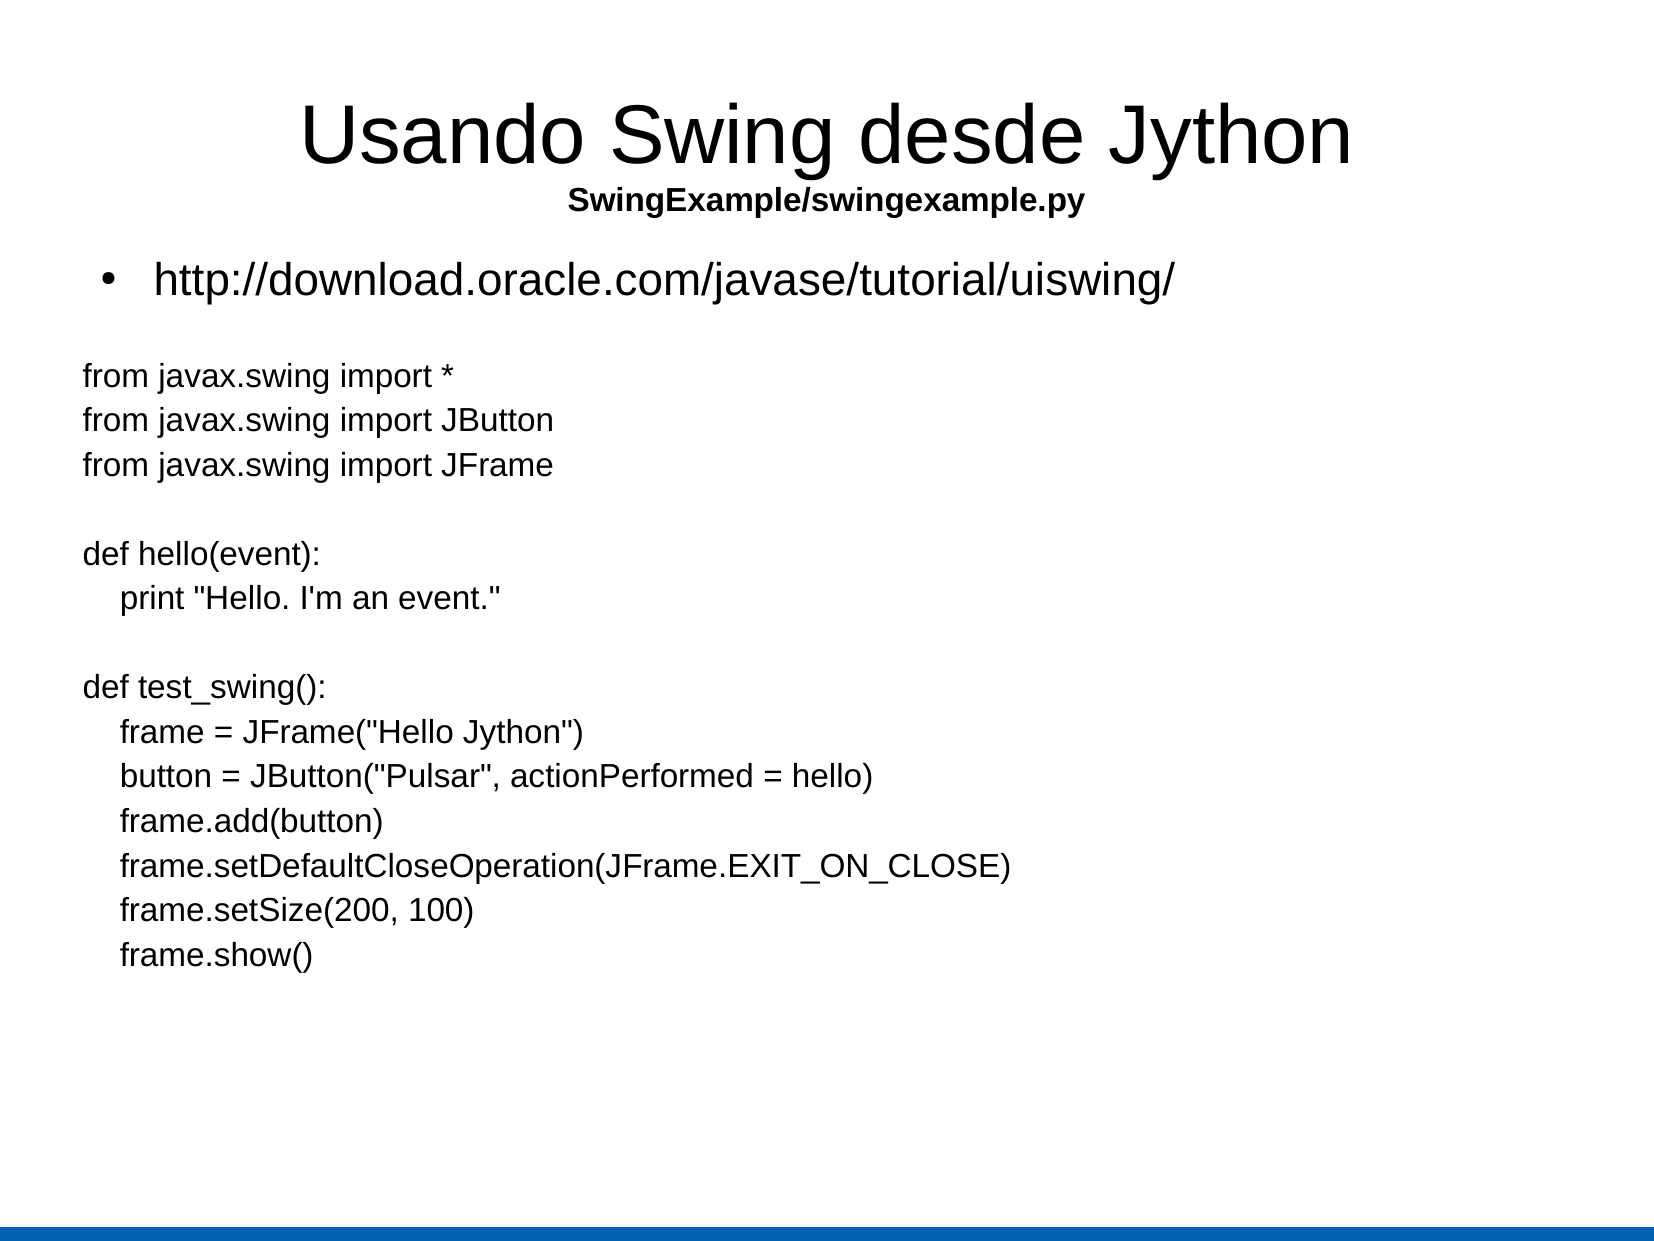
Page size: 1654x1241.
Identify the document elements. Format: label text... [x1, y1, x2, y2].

title Usando Swing desde Jython SwingExample/swingexample.py [82, 49, 1571, 257]
list http://download.oracle.com/javase/tutorial/uiswing/ from javax.swing import * from javax.swing import JButton from javax.swing import JFrame def hello(event): print "Hello. I'm an event." def test_swing(): frame = JFrame("Hello Jython") button = JButton("Pulsar", actionPerformed = hello) frame.add(button) frame.setDefaultCloseOperation(JFrame.EXIT_ON_CLOSE) frame.setSize(200, 100) frame.show() [82, 290, 1571, 1109]
